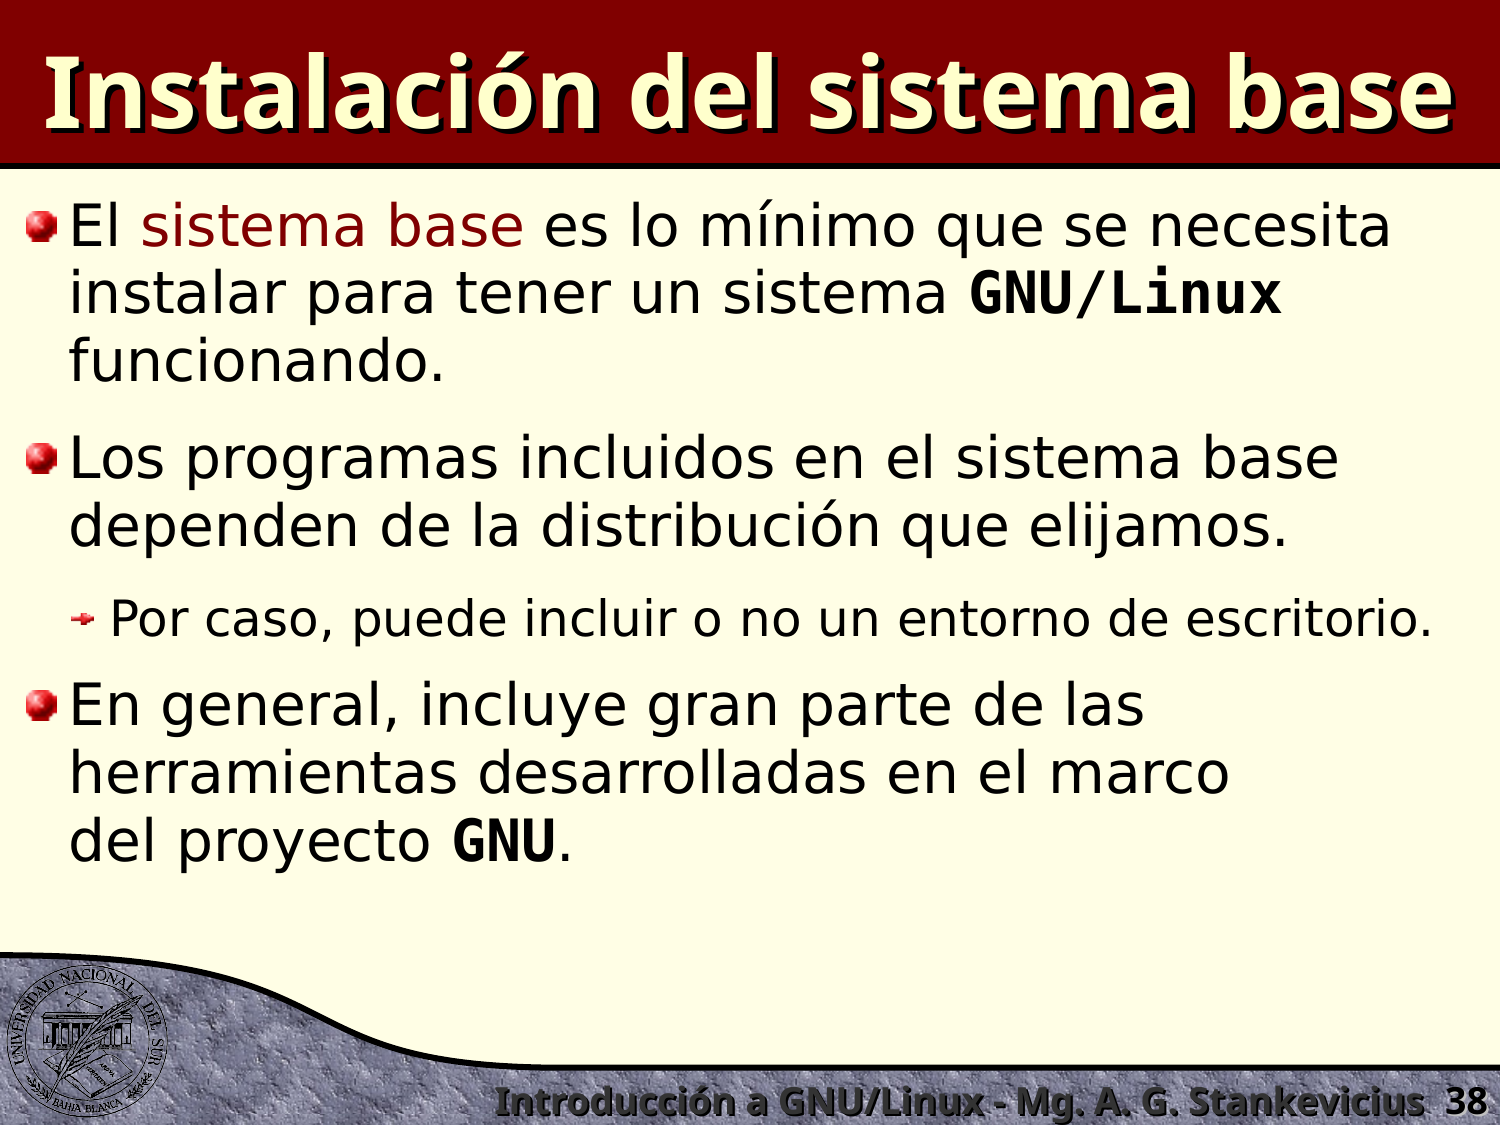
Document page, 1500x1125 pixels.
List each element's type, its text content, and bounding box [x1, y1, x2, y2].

picture [1059, 1100, 1065, 1110]
list El sistema base es lo mínimo que se necesita instalar para tener un sistema GNU/Linux funcionando. Los programas incluidos en el sistema base dependen de la distribución que elijamos. Por caso, puede incluir o no un entorno de escritorio. En general, incluye gran parte de las herramientas desarrolladas en el marco del proyecto GNU. [11, 192, 1486, 935]
title Instalación del sistema base [15, 12, 1485, 153]
picture [0, 956, 1500, 1125]
